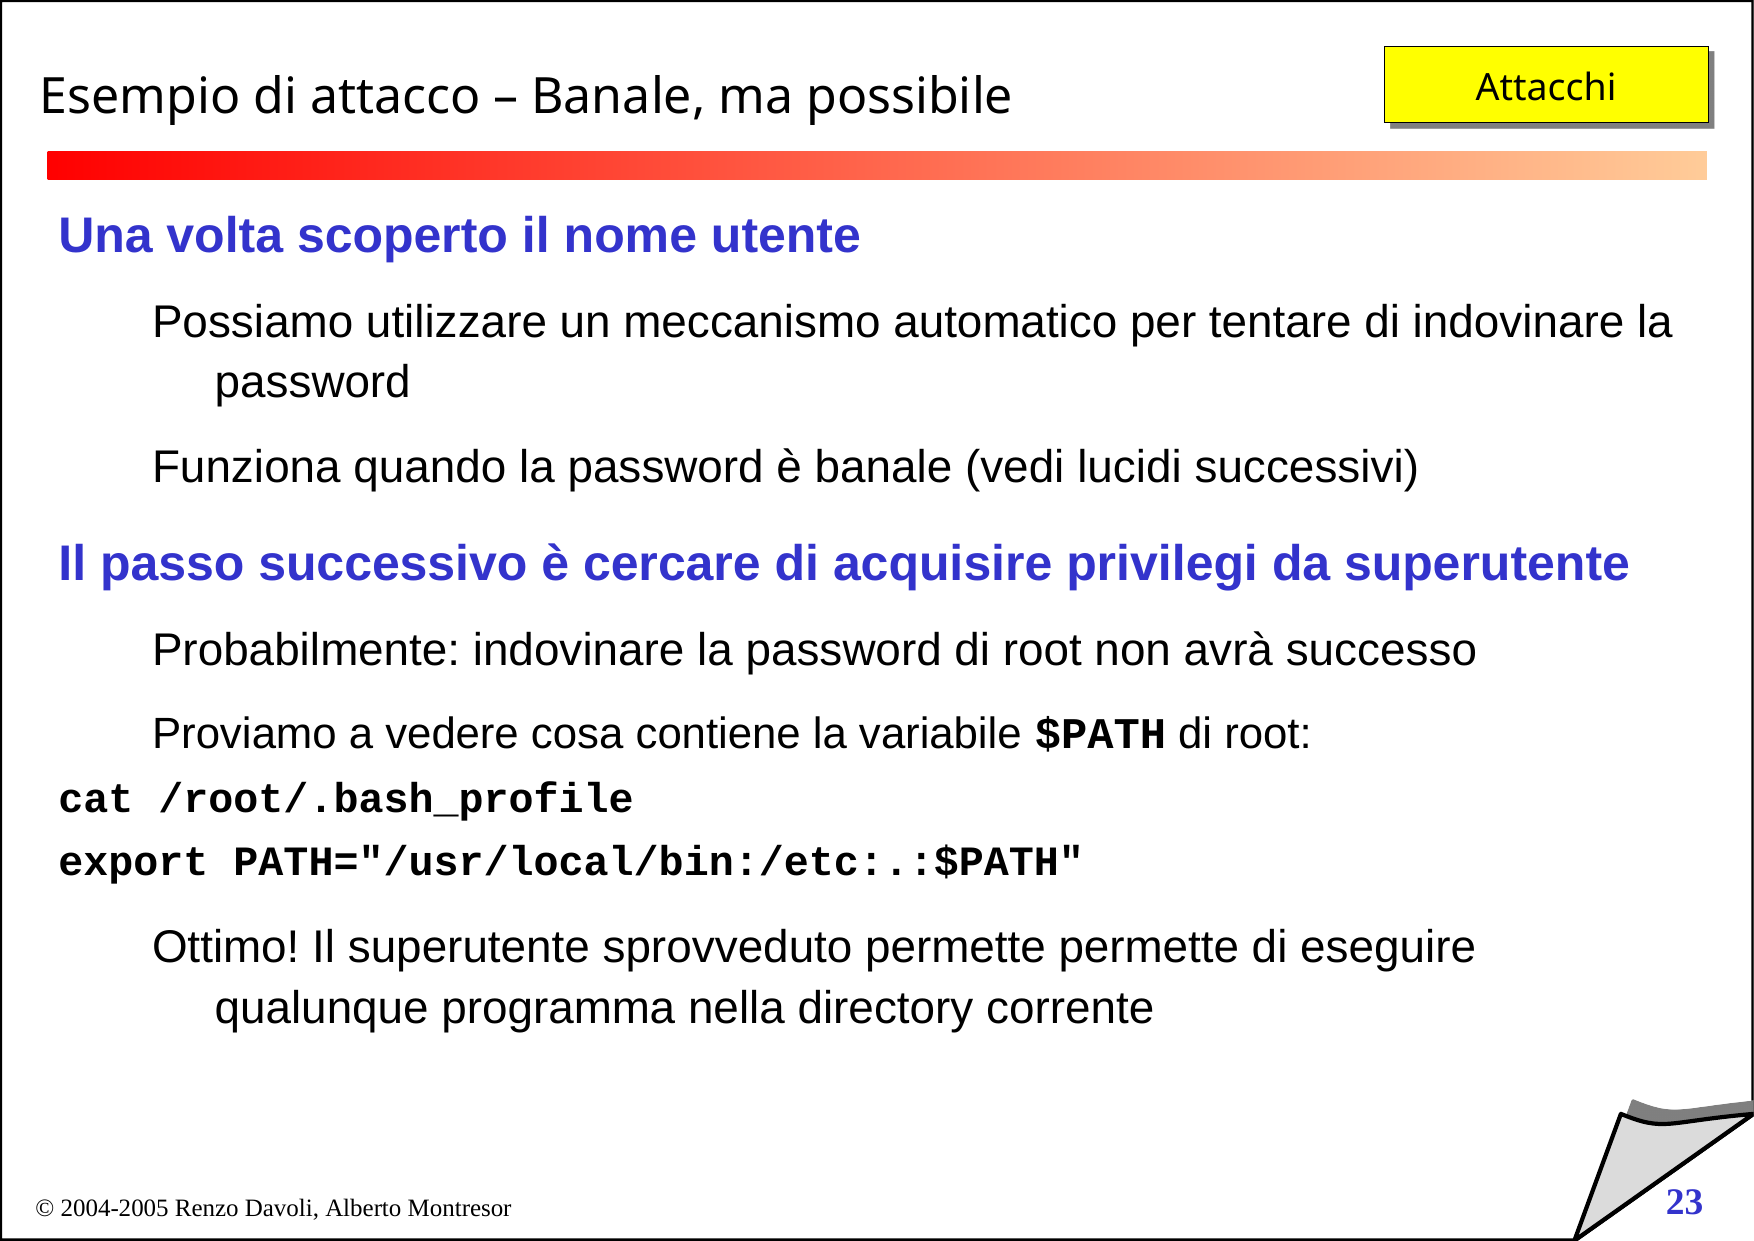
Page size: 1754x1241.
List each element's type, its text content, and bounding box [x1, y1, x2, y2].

list Una volta scoperto il nome utente Possiamo utilizzare un meccanismo automatico per tentare di indovinare la password Funziona quando la password è banale (vedi lucidi successivi) Il passo successivo è cercare di acquisire privilegi da superutente Probabilmente: indovinare la password di root non avrà successo Proviamo a vedere cosa contiene la variabile $PATH di root: cat /root/.bash_profile export PATH="/usr/local/bin:/etc:.:$PATH" Ottimo! Il superutente sprovveduto permette permette di eseguire qualunque programma nella directory corrente [58, 206, 1695, 1183]
title Esempio di attacco – Banale, ma possibile [40, 49, 1713, 144]
text_box Attacchi [1384, 46, 1709, 123]
